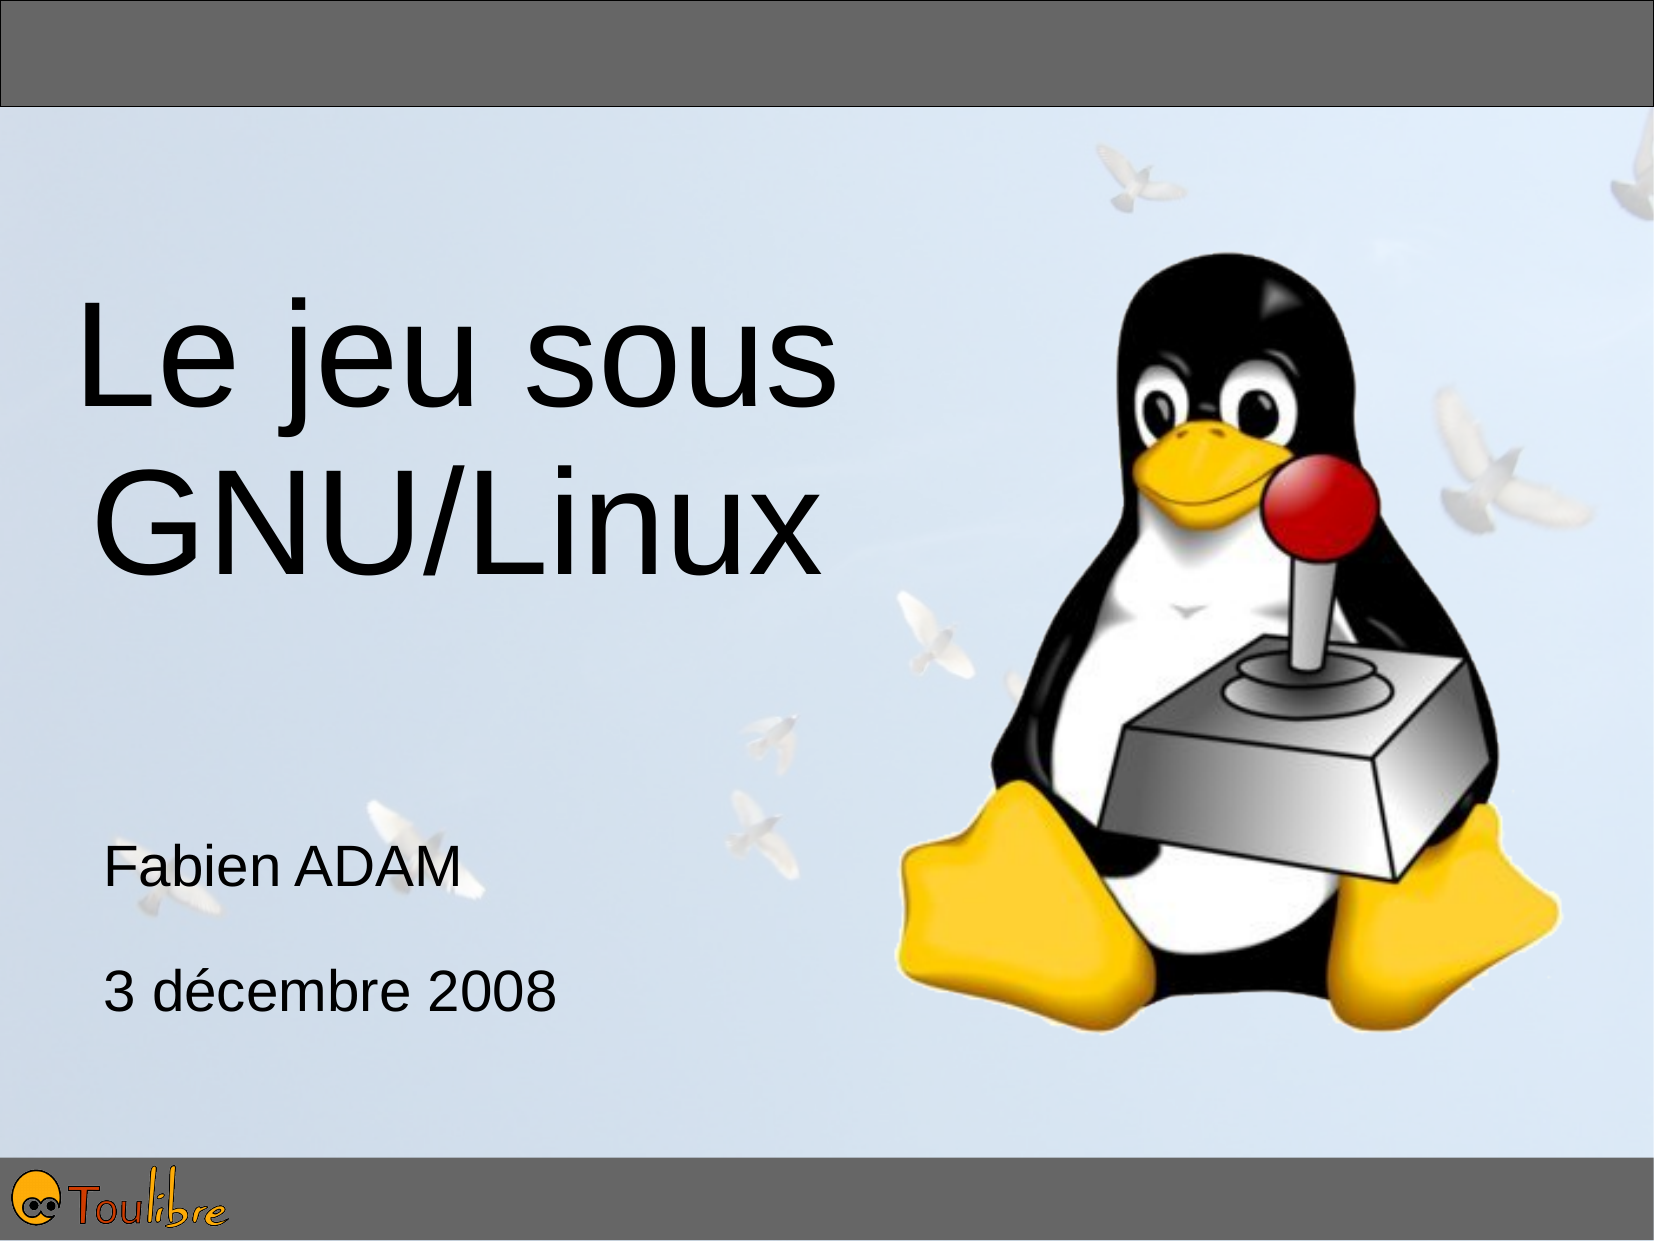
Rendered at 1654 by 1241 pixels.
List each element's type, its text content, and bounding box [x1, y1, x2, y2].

picture [874, 224, 1581, 1057]
picture [11, 1165, 229, 1228]
text_box Fabien ADAM 3 décembre 2008 [88, 826, 650, 1032]
text_box Le jeu sous GNU/Linux [59, 168, 857, 709]
